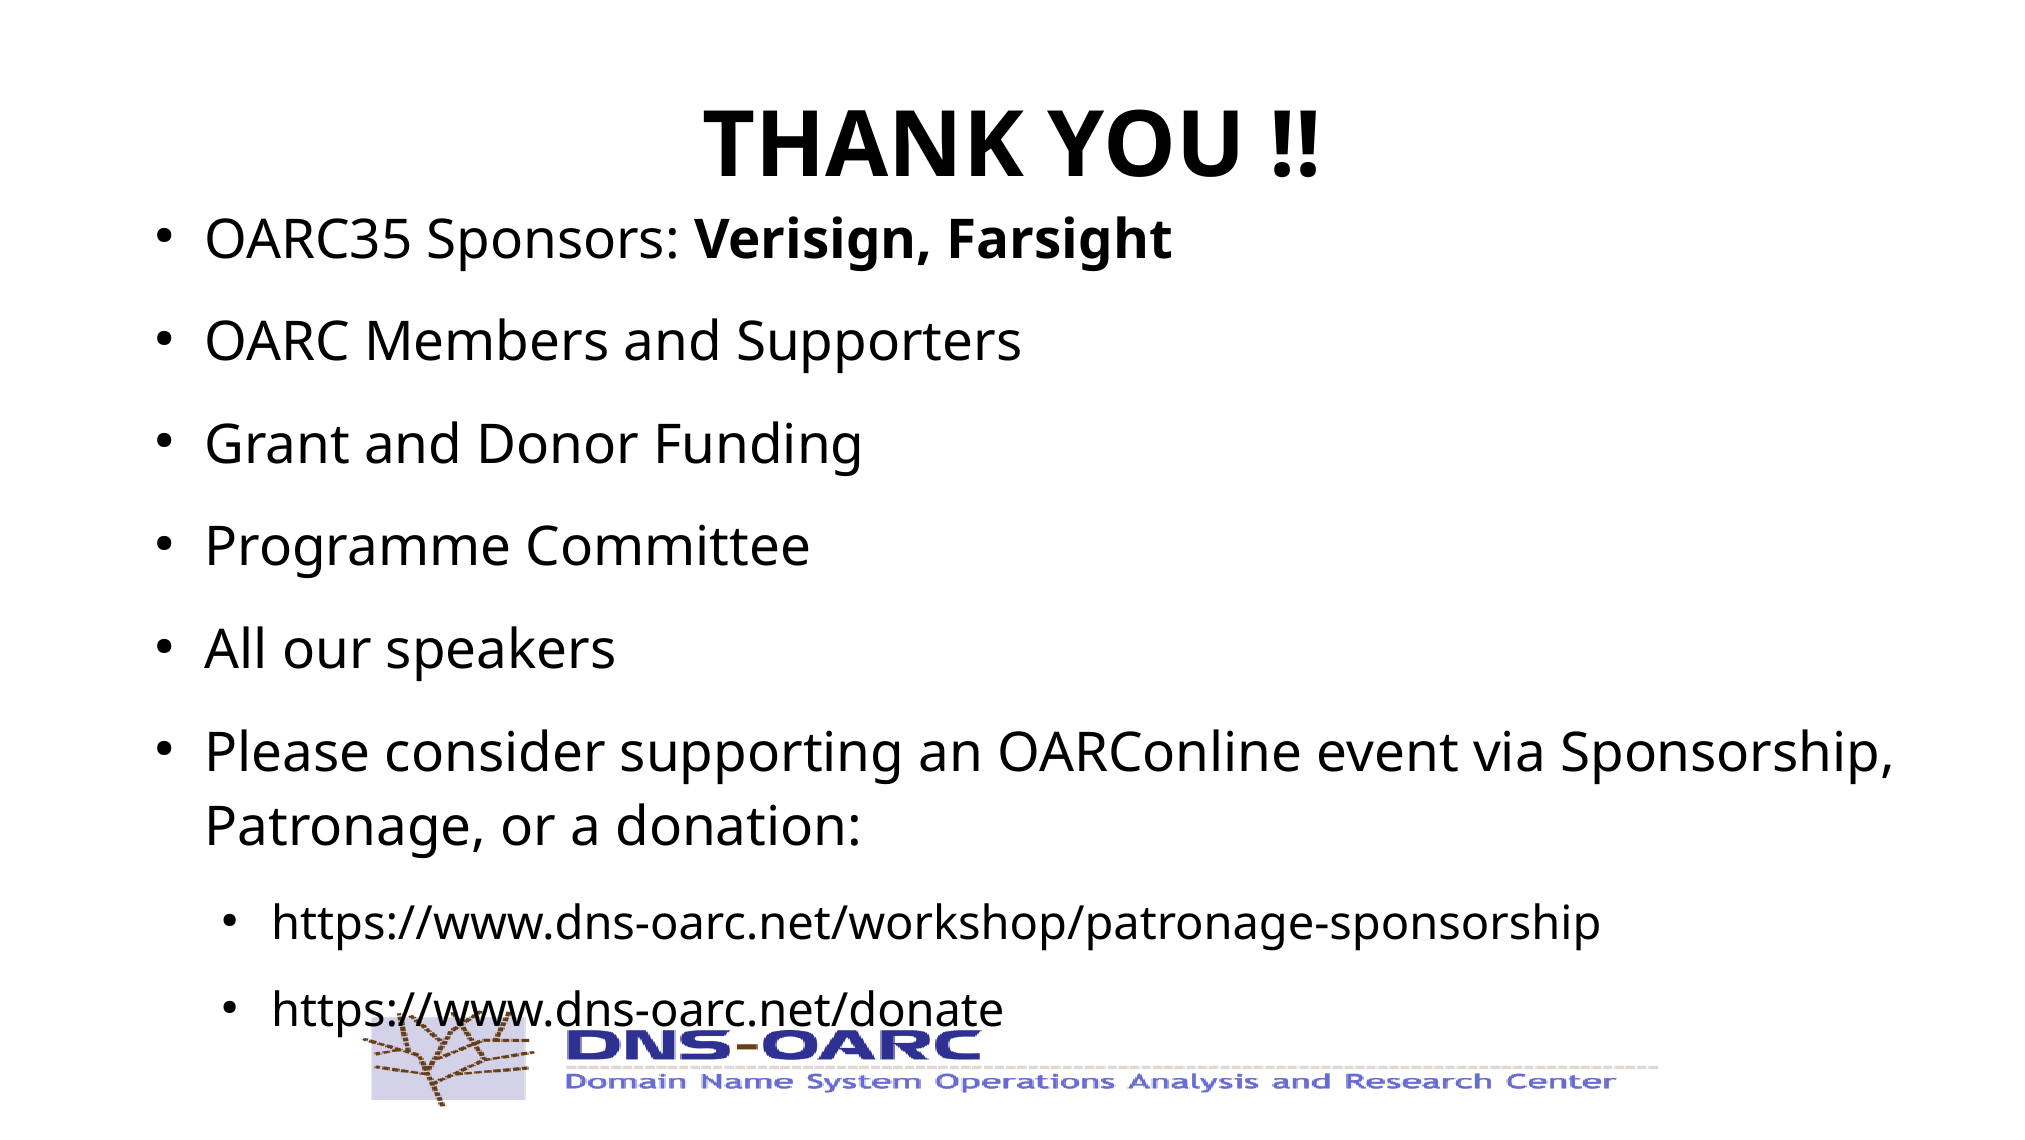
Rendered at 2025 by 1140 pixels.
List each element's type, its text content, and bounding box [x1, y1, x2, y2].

title THANK YOU !! [101, 45, 1924, 236]
picture [289, 1044, 1700, 1113]
list OARC35 Sponsors: Verisign, Farsight OARC Members and Supporters Grant and Donor Funding Programme Committee All our speakers Please consider supporting an OARConline event via Sponsorship, Patronage, or a donation: https://www.dns-oarc.net/workshop/patronage-sponsorship https://www.dns-oarc.net/donate [138, 199, 1933, 1044]
